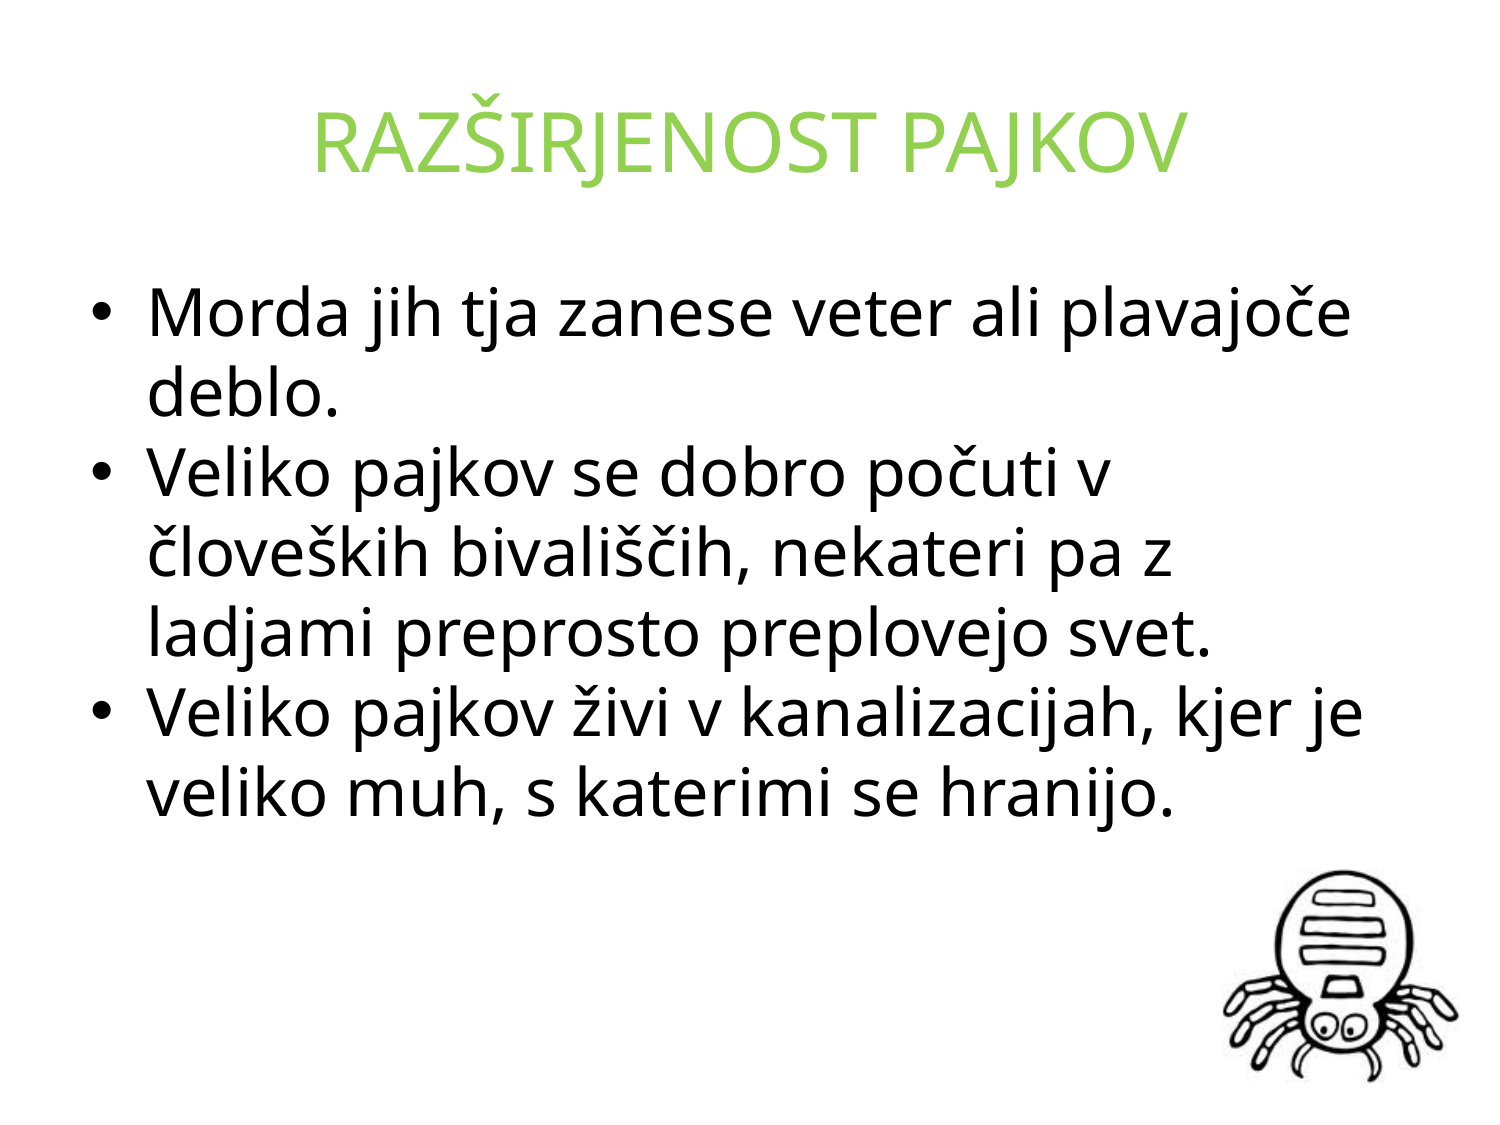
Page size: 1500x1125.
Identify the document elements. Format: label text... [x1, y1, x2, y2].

list Morda jih tja zanese veter ali plavajoče deblo. Veliko pajkov se dobro počuti v človeških bivališčih, nekateri pa z ladjami preprosto preplovejo svet. Veliko pajkov živi v kanalizacijah, kjer je veliko muh, s katerimi se hranijo. [75, 262, 1425, 1005]
title RAZŠIRJENOST PAJKOV [75, 45, 1425, 233]
picture [1222, 857, 1460, 1096]
